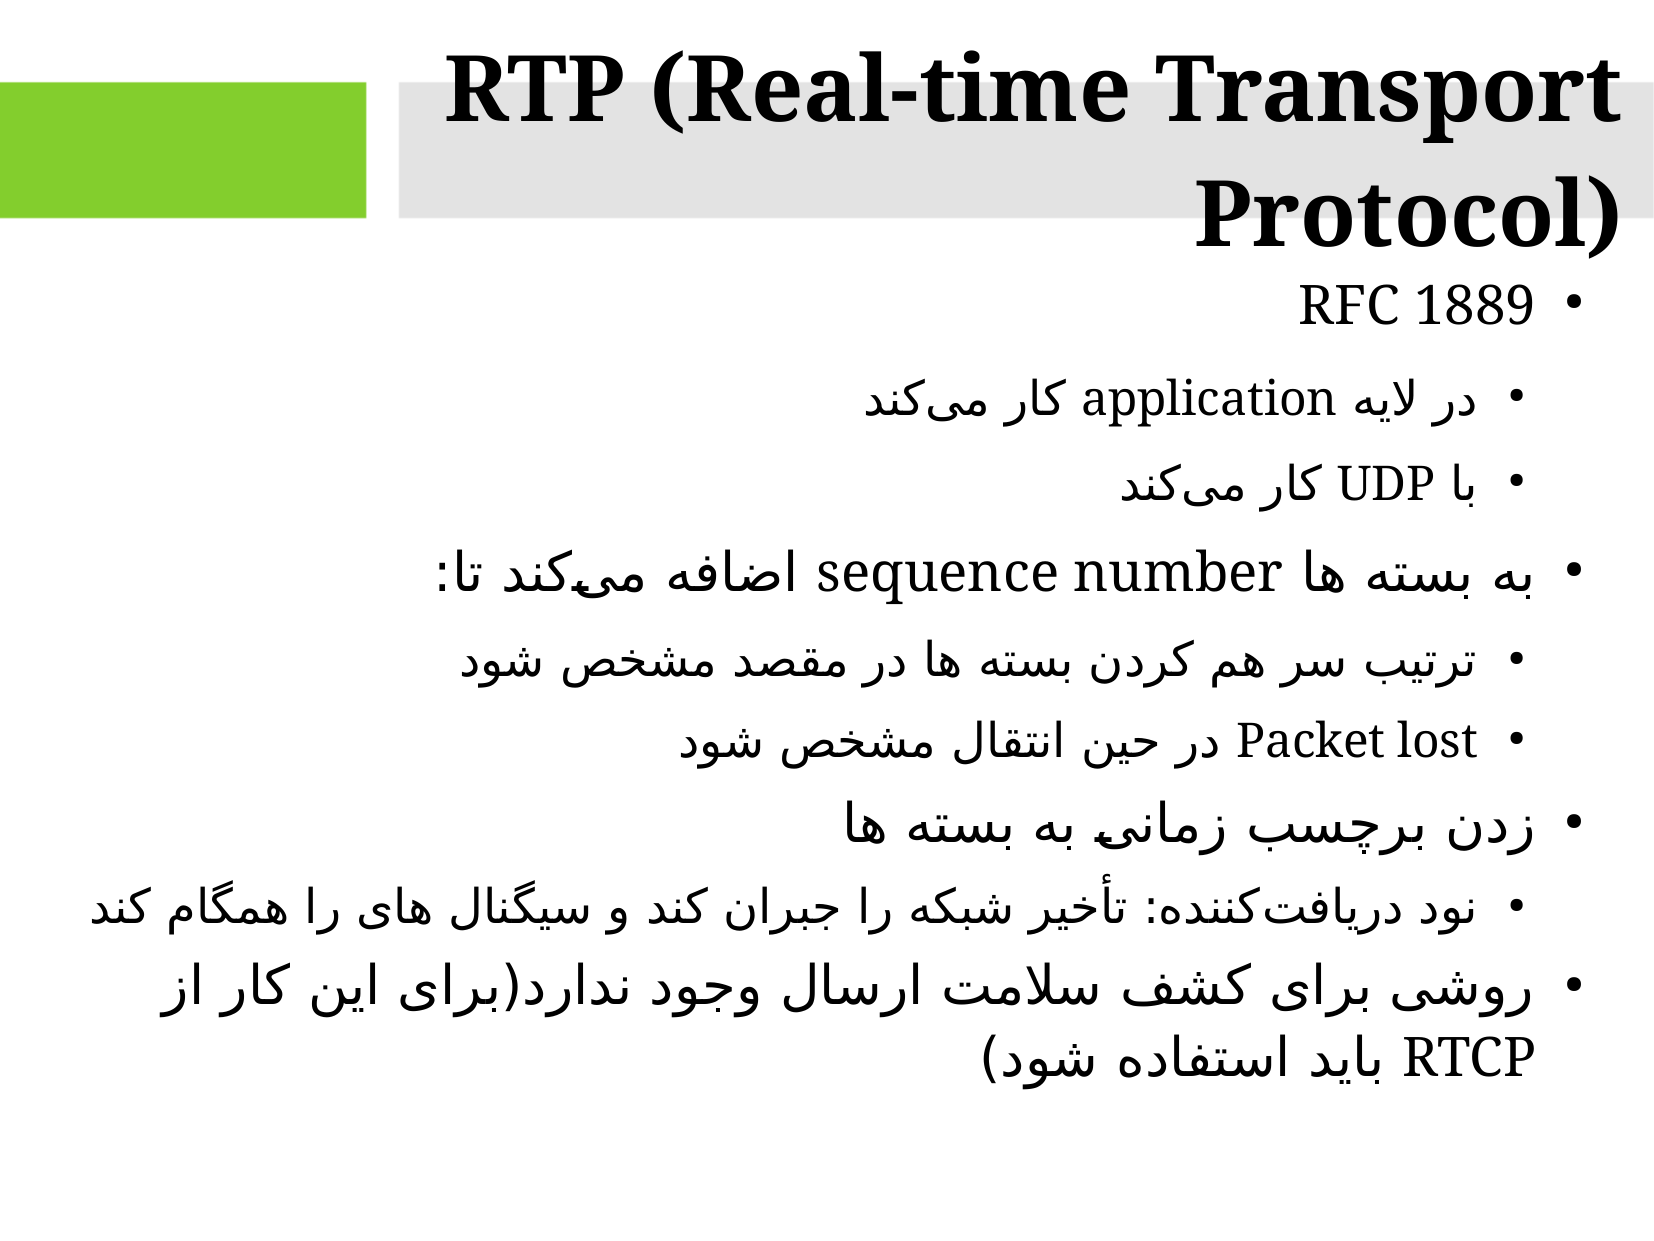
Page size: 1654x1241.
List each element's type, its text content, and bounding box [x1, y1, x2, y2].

picture [0, 0, 1654, 1241]
list RFC 1889 در لایه application کار می‌کند با UDP کار می‌کند به بسته ها sequence number اضافه می‌کند تا: ترتیب سر هم کردن بسته ها در مقصد مشخص شود Packet lost در حین انتقال مشخص شود زدن برچسب زمانی به بسته ها نود دریافت‌کننده: تأخیر شبکه را جبران کند و سیگنال های را همگام کند روشی برای کشف سلامت ارسال وجود ندارد(برای این کار از RTCP باید استفاده شود) [82, 265, 1595, 1152]
title RTP (Real-time Transport Protocol) [313, 73, 1625, 223]
